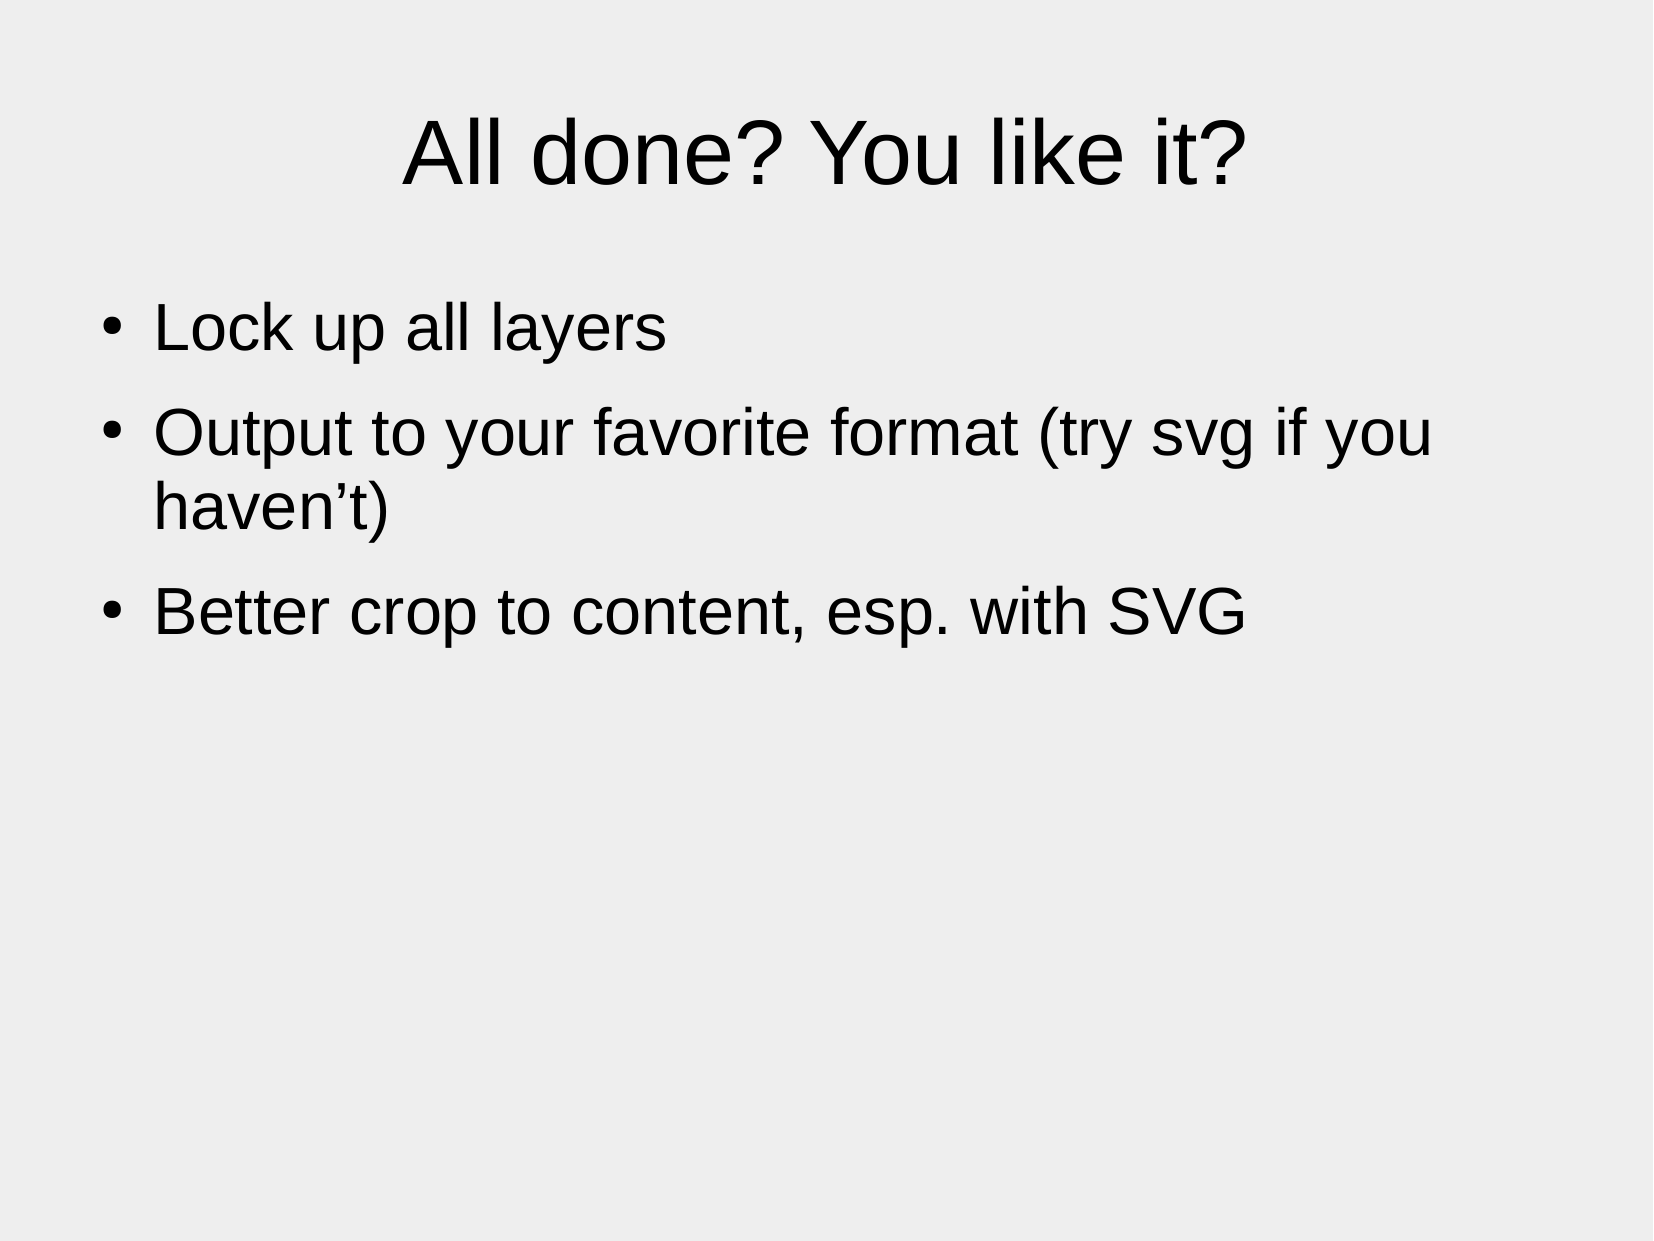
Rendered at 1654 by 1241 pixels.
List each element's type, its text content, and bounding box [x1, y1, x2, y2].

title All done? You like it? [82, 49, 1571, 257]
list Lock up all layers Output to your favorite format (try svg if you haven’t) Better crop to content, esp. with SVG [82, 290, 1571, 1141]
